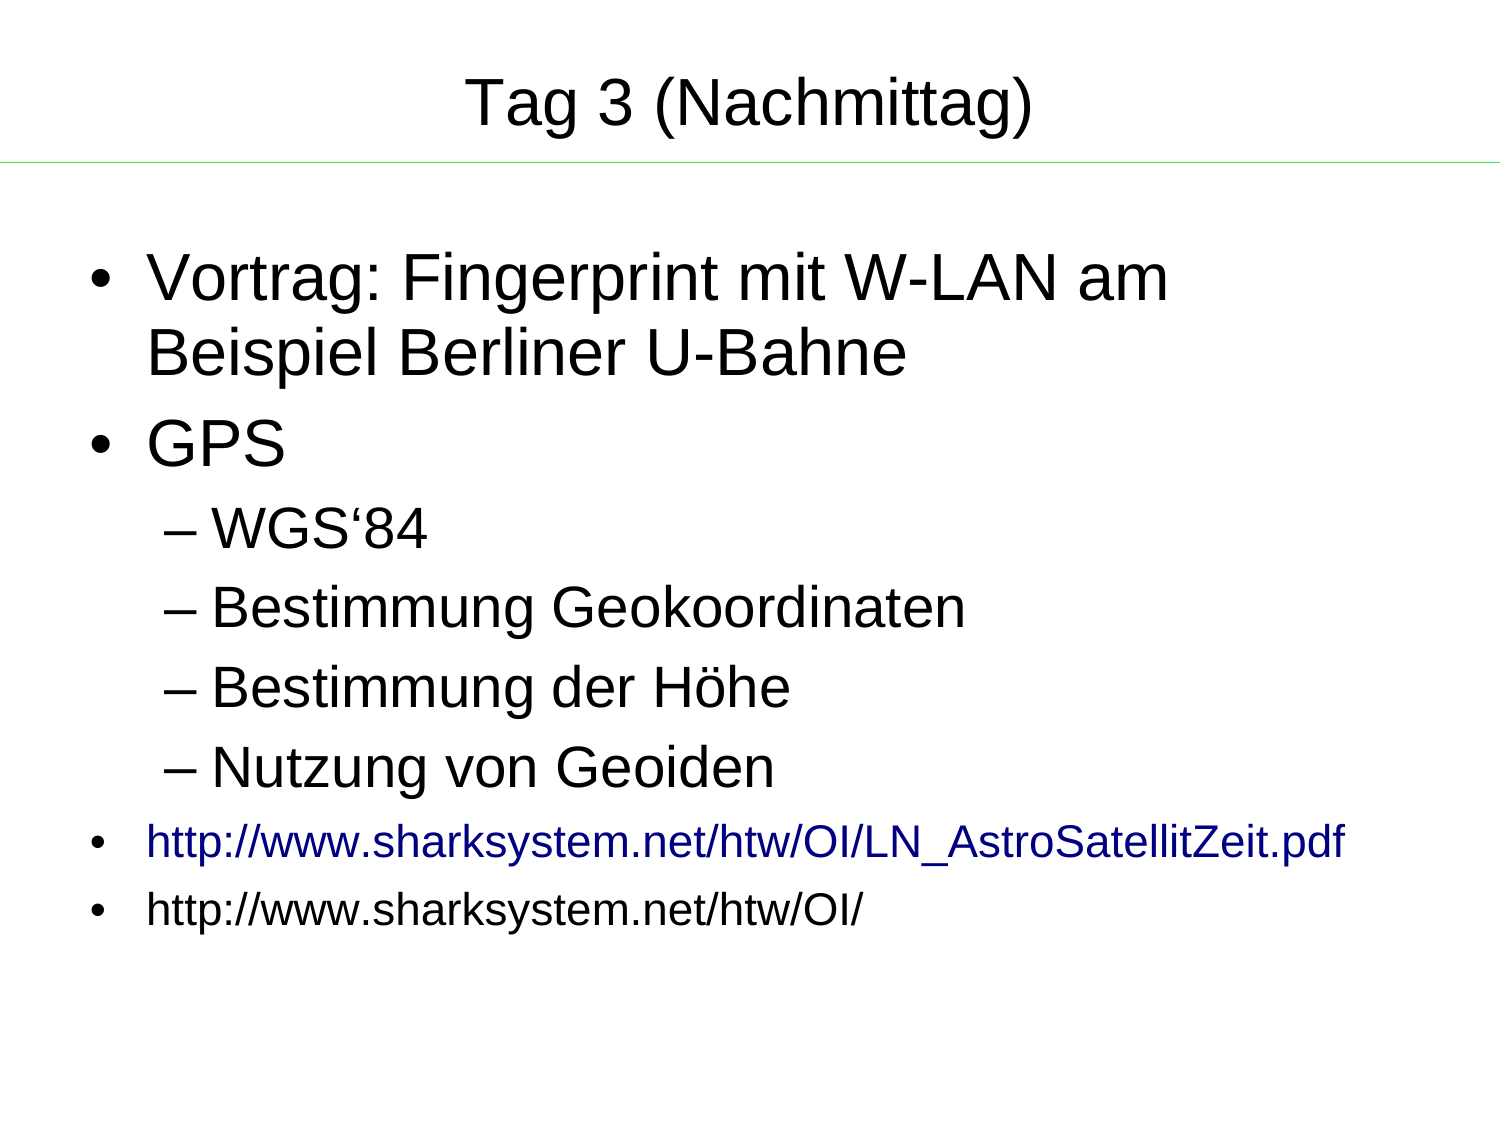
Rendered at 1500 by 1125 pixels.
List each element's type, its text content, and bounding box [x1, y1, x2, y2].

title Tag 3 (Nachmittag) [75, 49, 1426, 155]
list Vortrag: Fingerprint mit W-LAN am Beispiel Berliner U-Bahne GPS WGS‘84 Bestimmung Geokoordinaten Bestimmung der Höhe Nutzung von Geoiden http://www.sharksystem.net/htw/OI/LN_AstroSatellitZeit.pdf http://www.sharksystem.net/htw/OI/ [75, 232, 1426, 1071]
